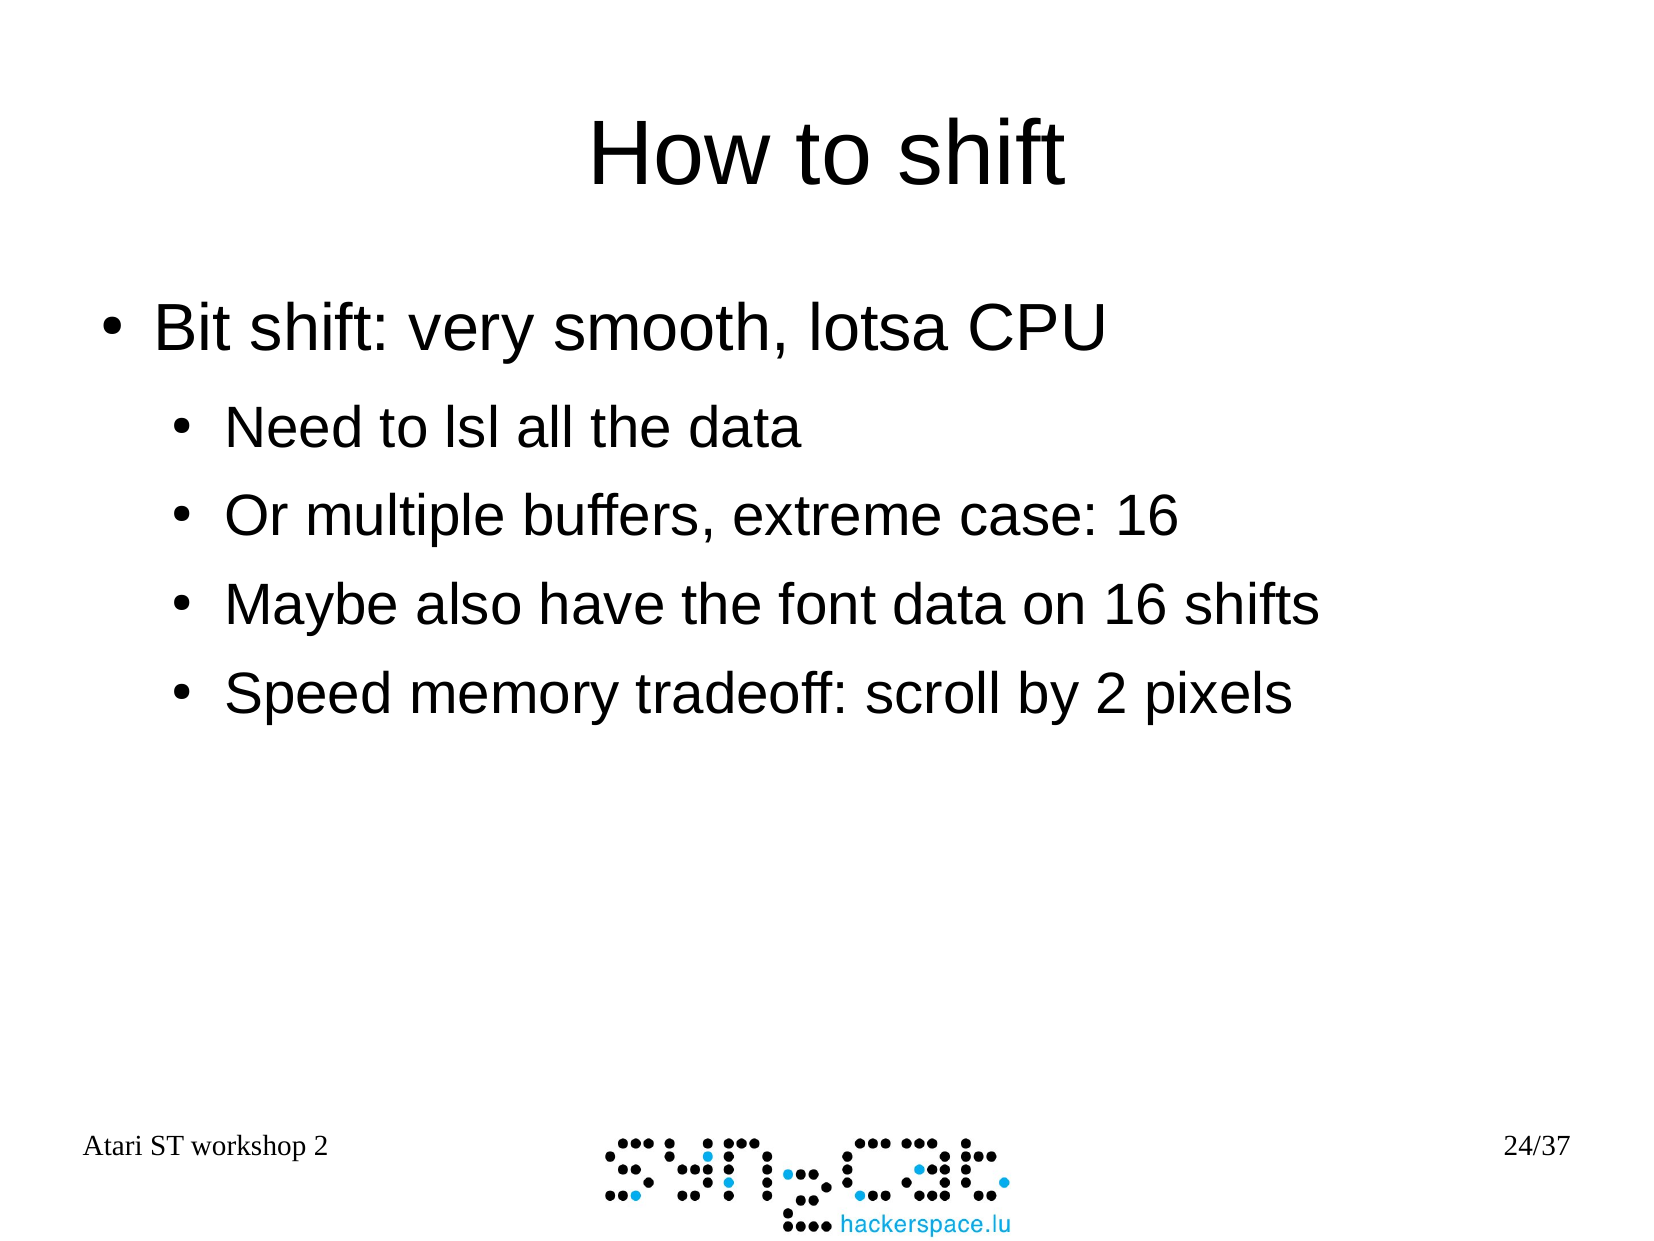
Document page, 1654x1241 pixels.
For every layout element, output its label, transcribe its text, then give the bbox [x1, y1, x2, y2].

picture [600, 1124, 1025, 1241]
list Bit shift: very smooth, lotsa CPU Need to lsl all the data Or multiple buffers, extreme case: 16 Maybe also have the font data on 16 shifts Speed memory tradeoff: scroll by 2 pixels [82, 290, 1571, 1109]
title How to shift [82, 49, 1571, 257]
